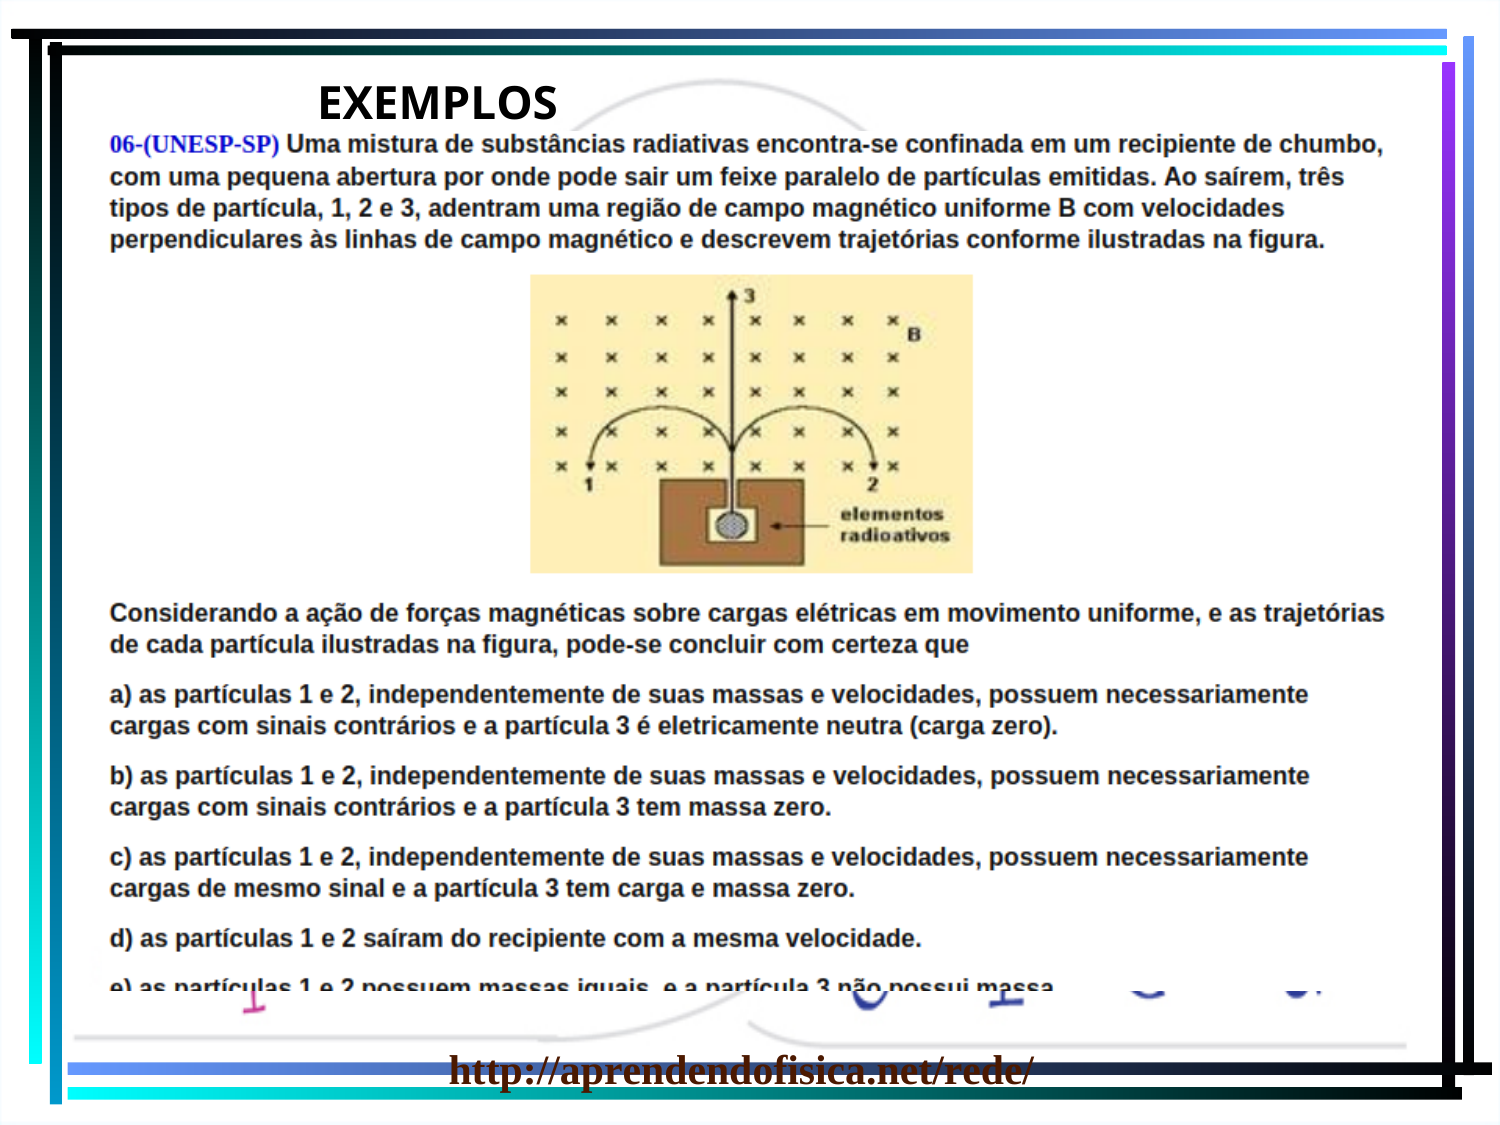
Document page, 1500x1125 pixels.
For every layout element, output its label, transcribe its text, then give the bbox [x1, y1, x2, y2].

picture [0, 0, 1500, 1125]
title EXEMPLOS [62, 62, 1375, 148]
text_box http://aprendendofisica.net/rede/ [383, 1032, 1050, 1104]
